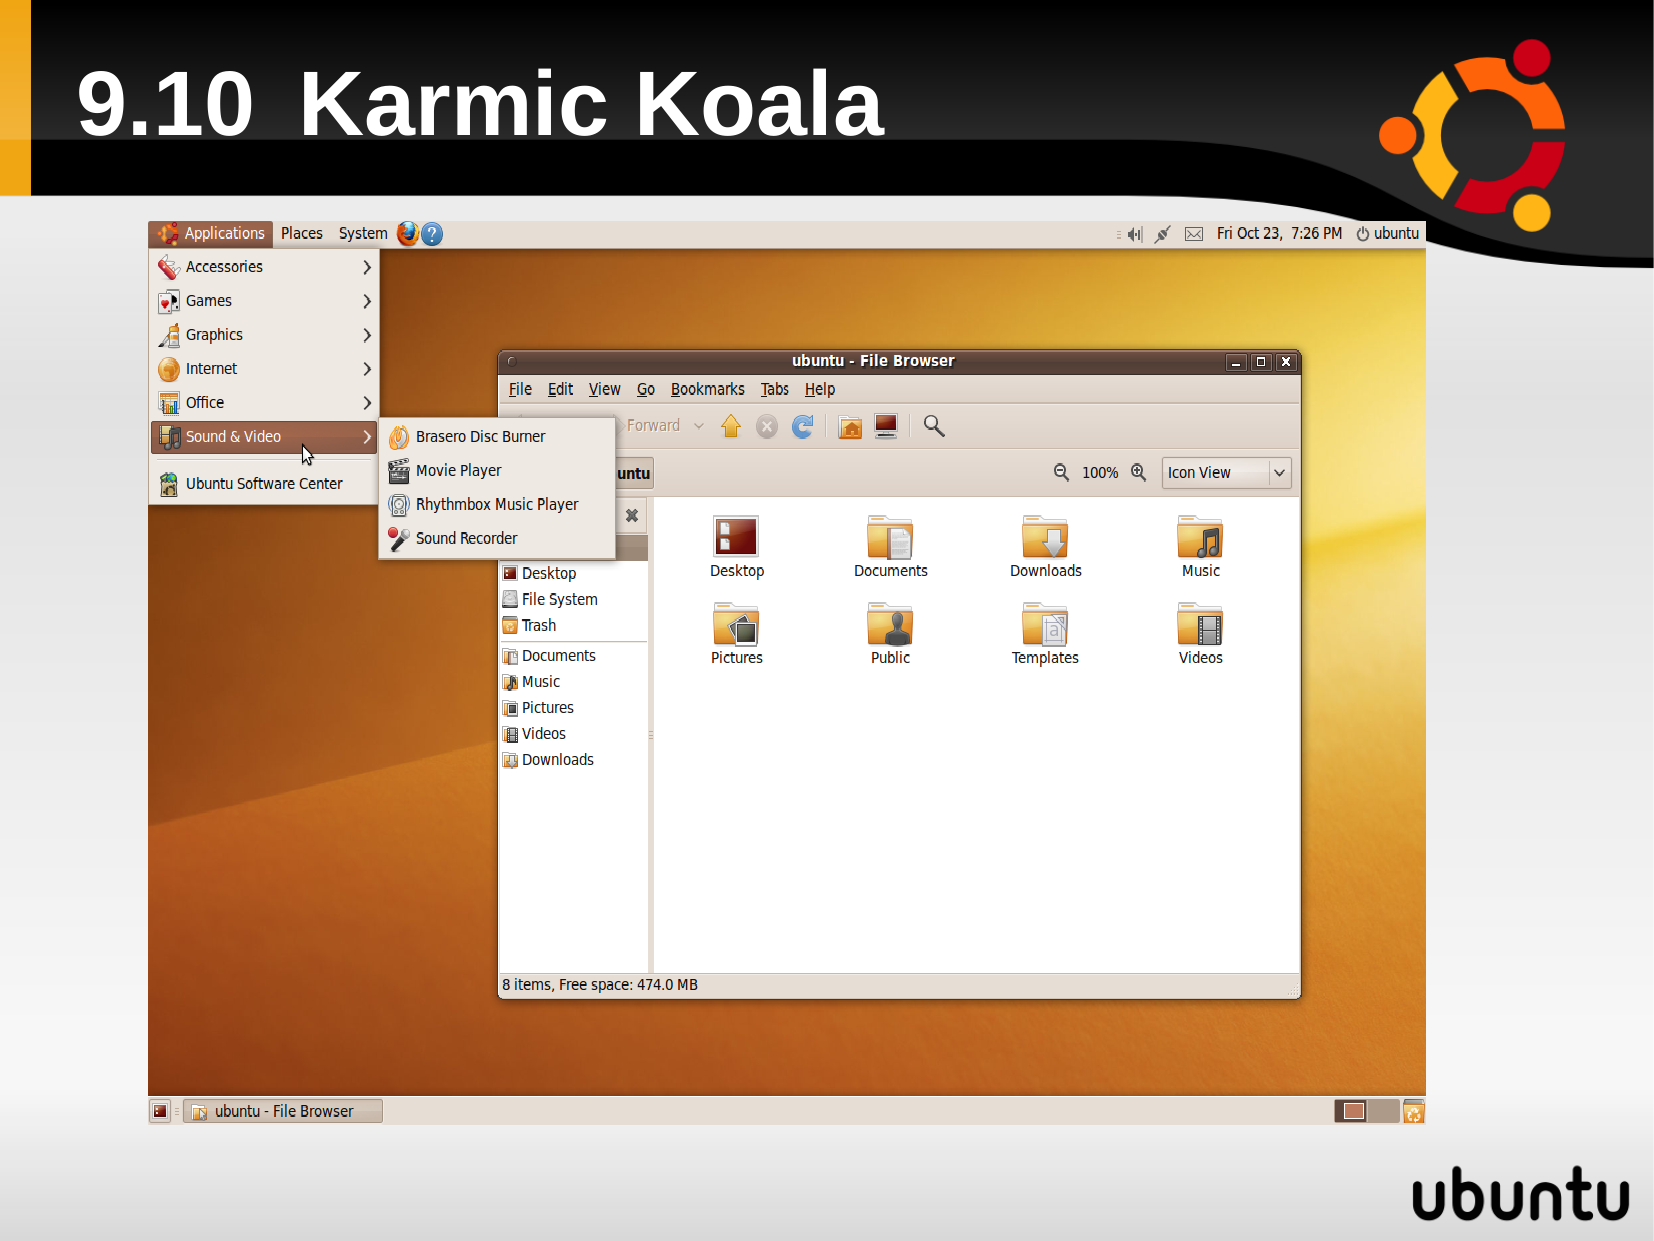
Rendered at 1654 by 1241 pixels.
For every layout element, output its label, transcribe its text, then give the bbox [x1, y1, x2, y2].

title 9.10 Karmic Koala [76, 7, 1565, 200]
picture [0, 0, 1654, 1241]
